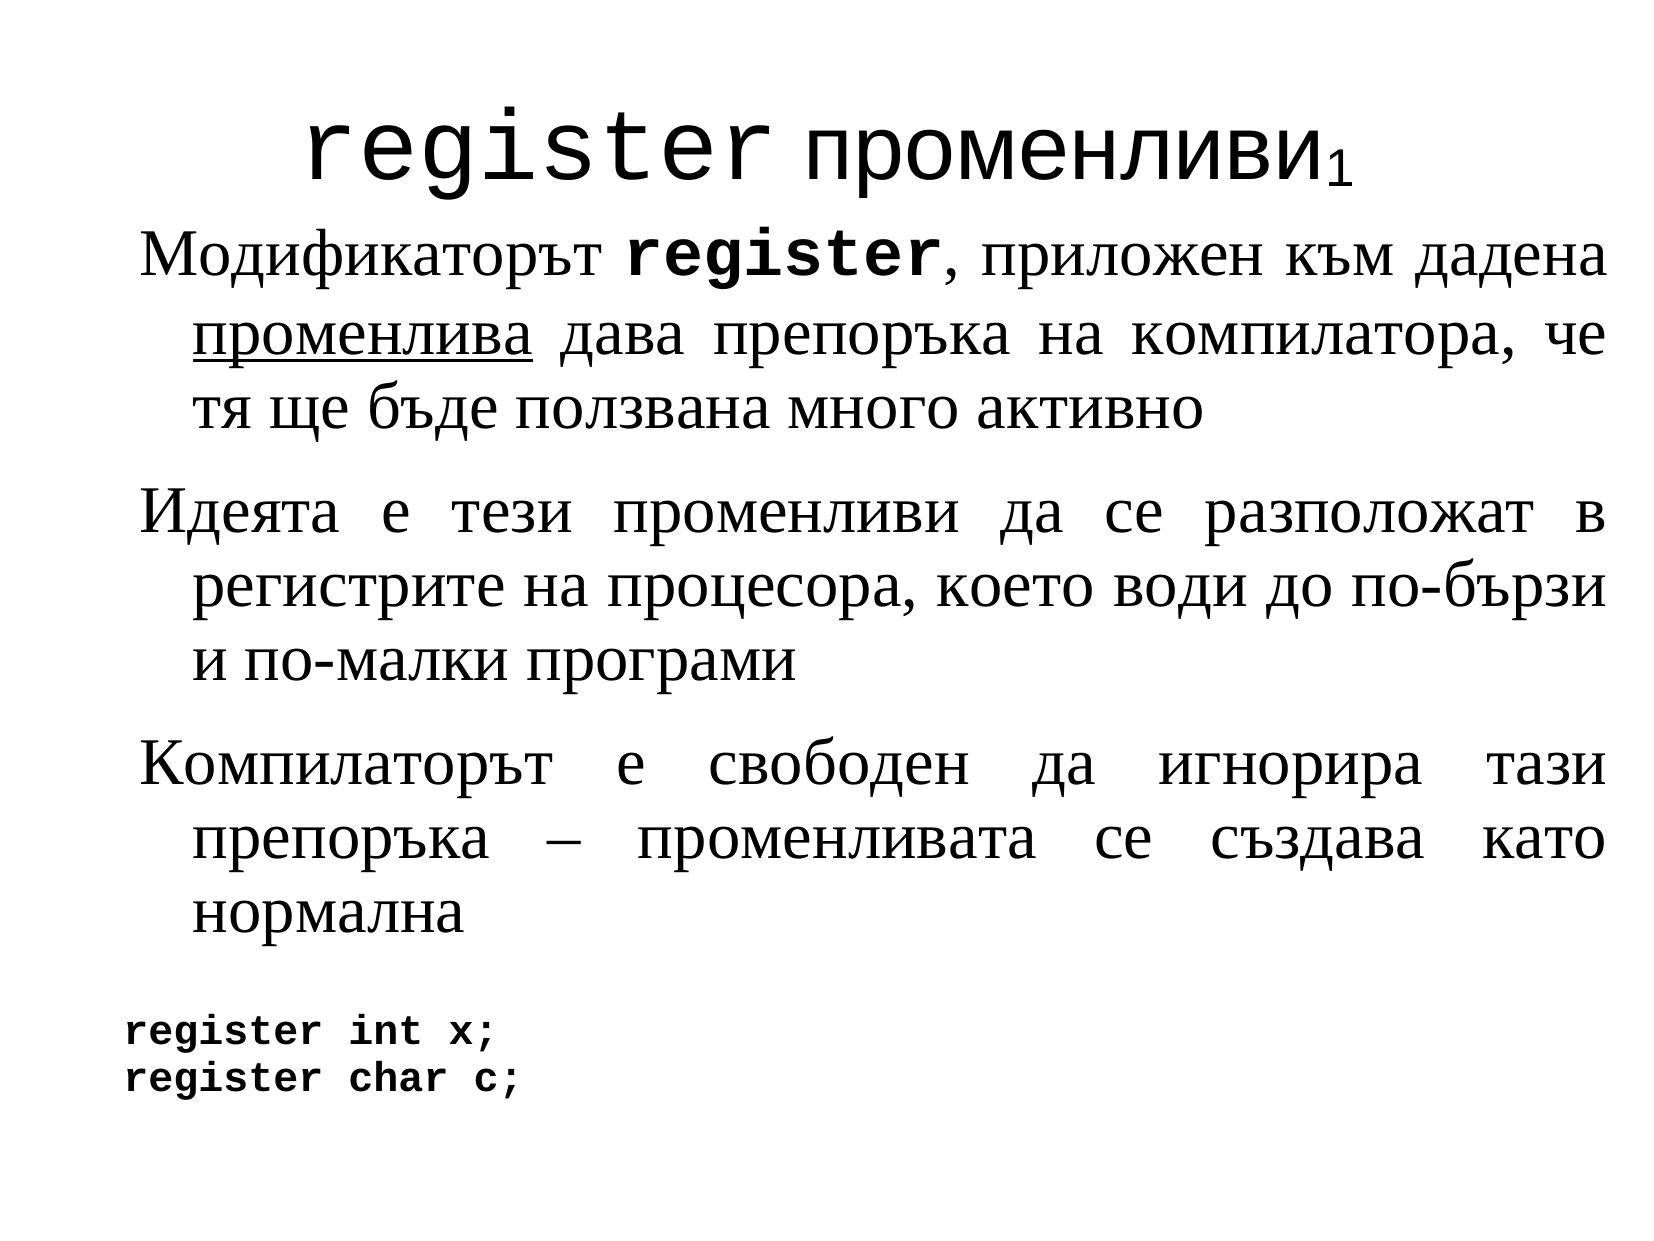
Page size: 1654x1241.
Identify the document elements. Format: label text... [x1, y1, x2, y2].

title register променливи1 [82, 49, 1571, 257]
list Модификаторът register, приложен към дадена променлива дава препоръка на компилатора, че тя ще бъде ползвана много активно Идеята е тези променливи да се разположат в регистрите на процесора, което води до по-бързи и по-малки програми Компилаторът е свободен да игнорира тази препоръка – променливата се създава като нормална [121, 215, 1610, 1002]
text_box register int x; register char c; [108, 1002, 1642, 1150]
